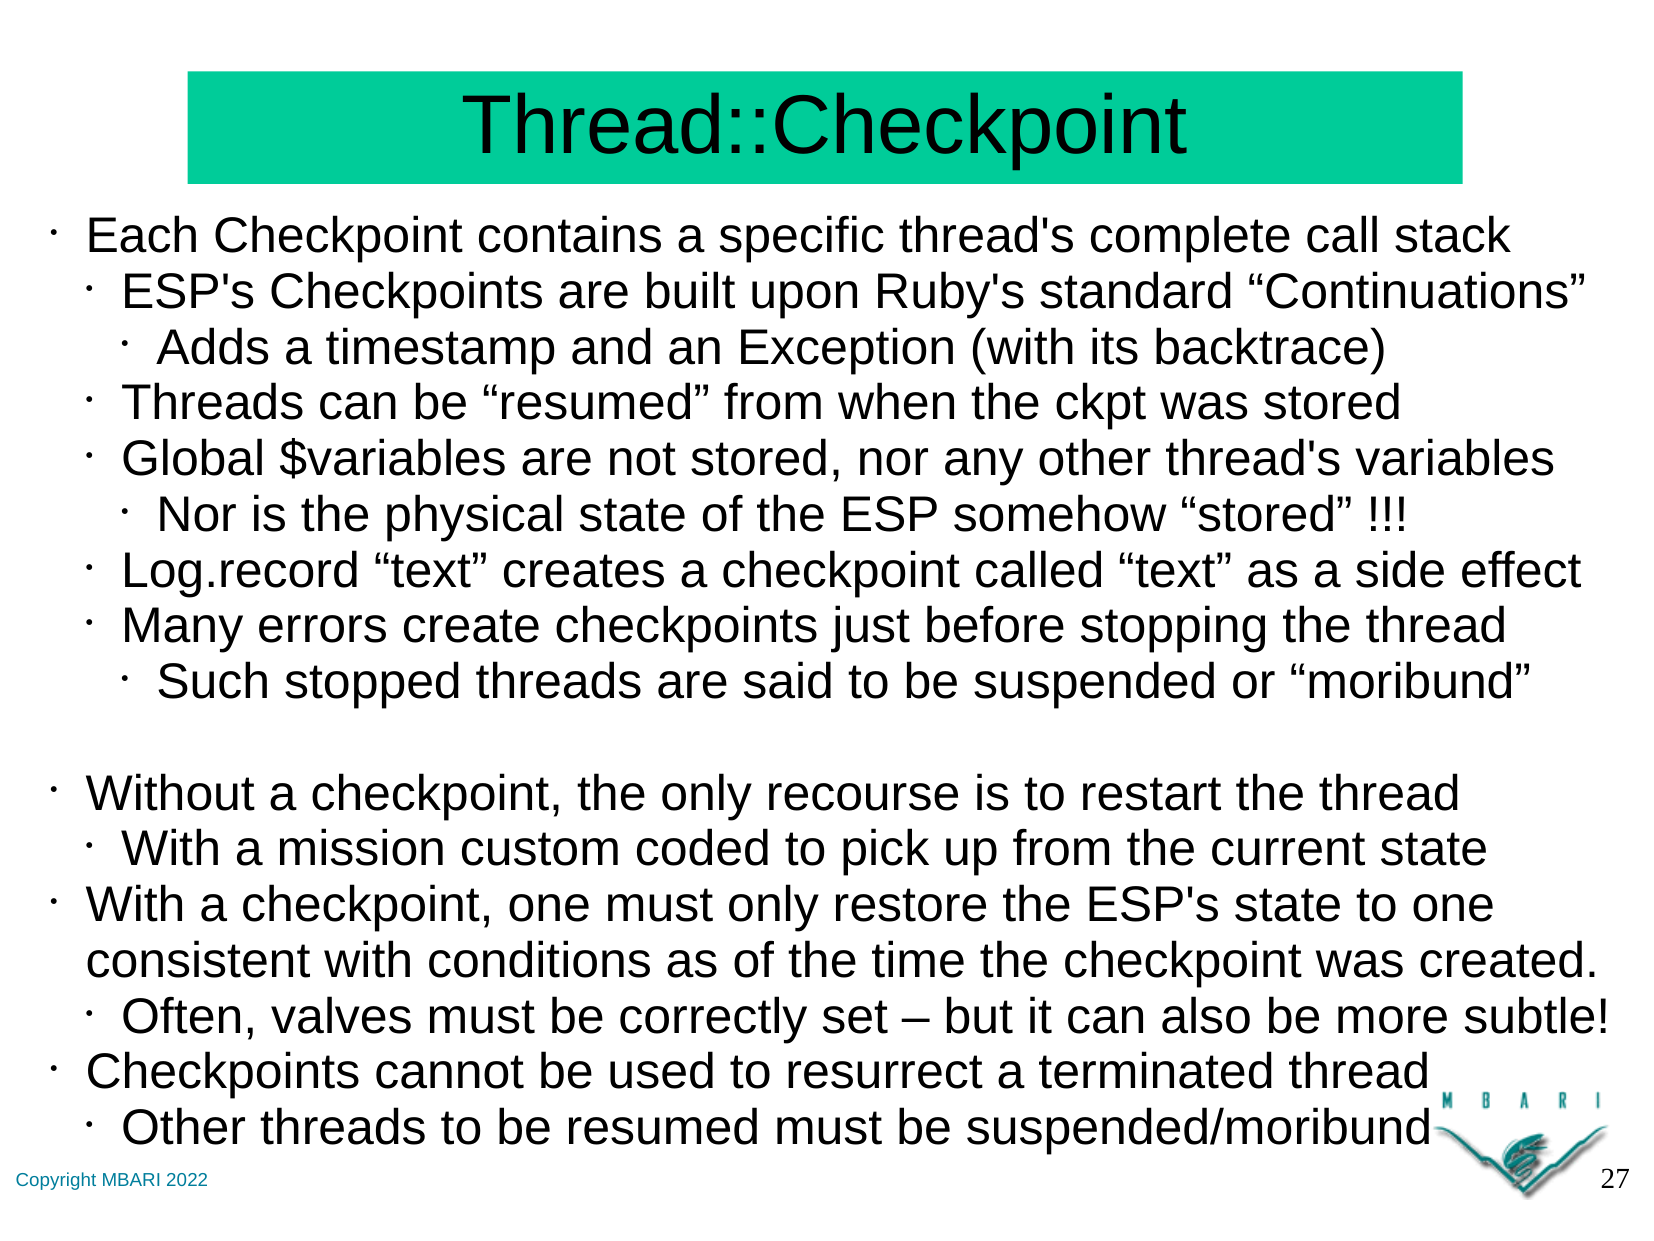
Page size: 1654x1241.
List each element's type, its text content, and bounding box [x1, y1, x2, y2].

text_box Each Checkpoint contains a specific thread's complete call stack ESP's Checkpoints are built upon Ruby's standard “Continuations” Adds a timestamp and an Exception (with its backtrace) Threads can be “resumed” from when the ckpt was stored Global $variables are not stored, nor any other thread's variables Nor is the physical state of the ESP somehow “stored” !!! Log.record “text” creates a checkpoint called “text” as a side effect Many errors create checkpoints just before stopping the thread Such stopped threads are said to be suspended or “moribund” Without a checkpoint, the only recourse is to restart the thread With a mission custom coded to pick up from the current state With a checkpoint, one must only restore the ESP's state to one consistent with conditions as of the time the checkpoint was created. Often, valves must be correctly set – but it can also be more subtle! Checkpoints cannot be used to resurrect a terminated thread Other threads to be resumed must be suspended/moribund [0, 199, 1627, 1163]
picture [1426, 1163, 1613, 1200]
text_box Thread::Checkpoint [187, 71, 1463, 184]
